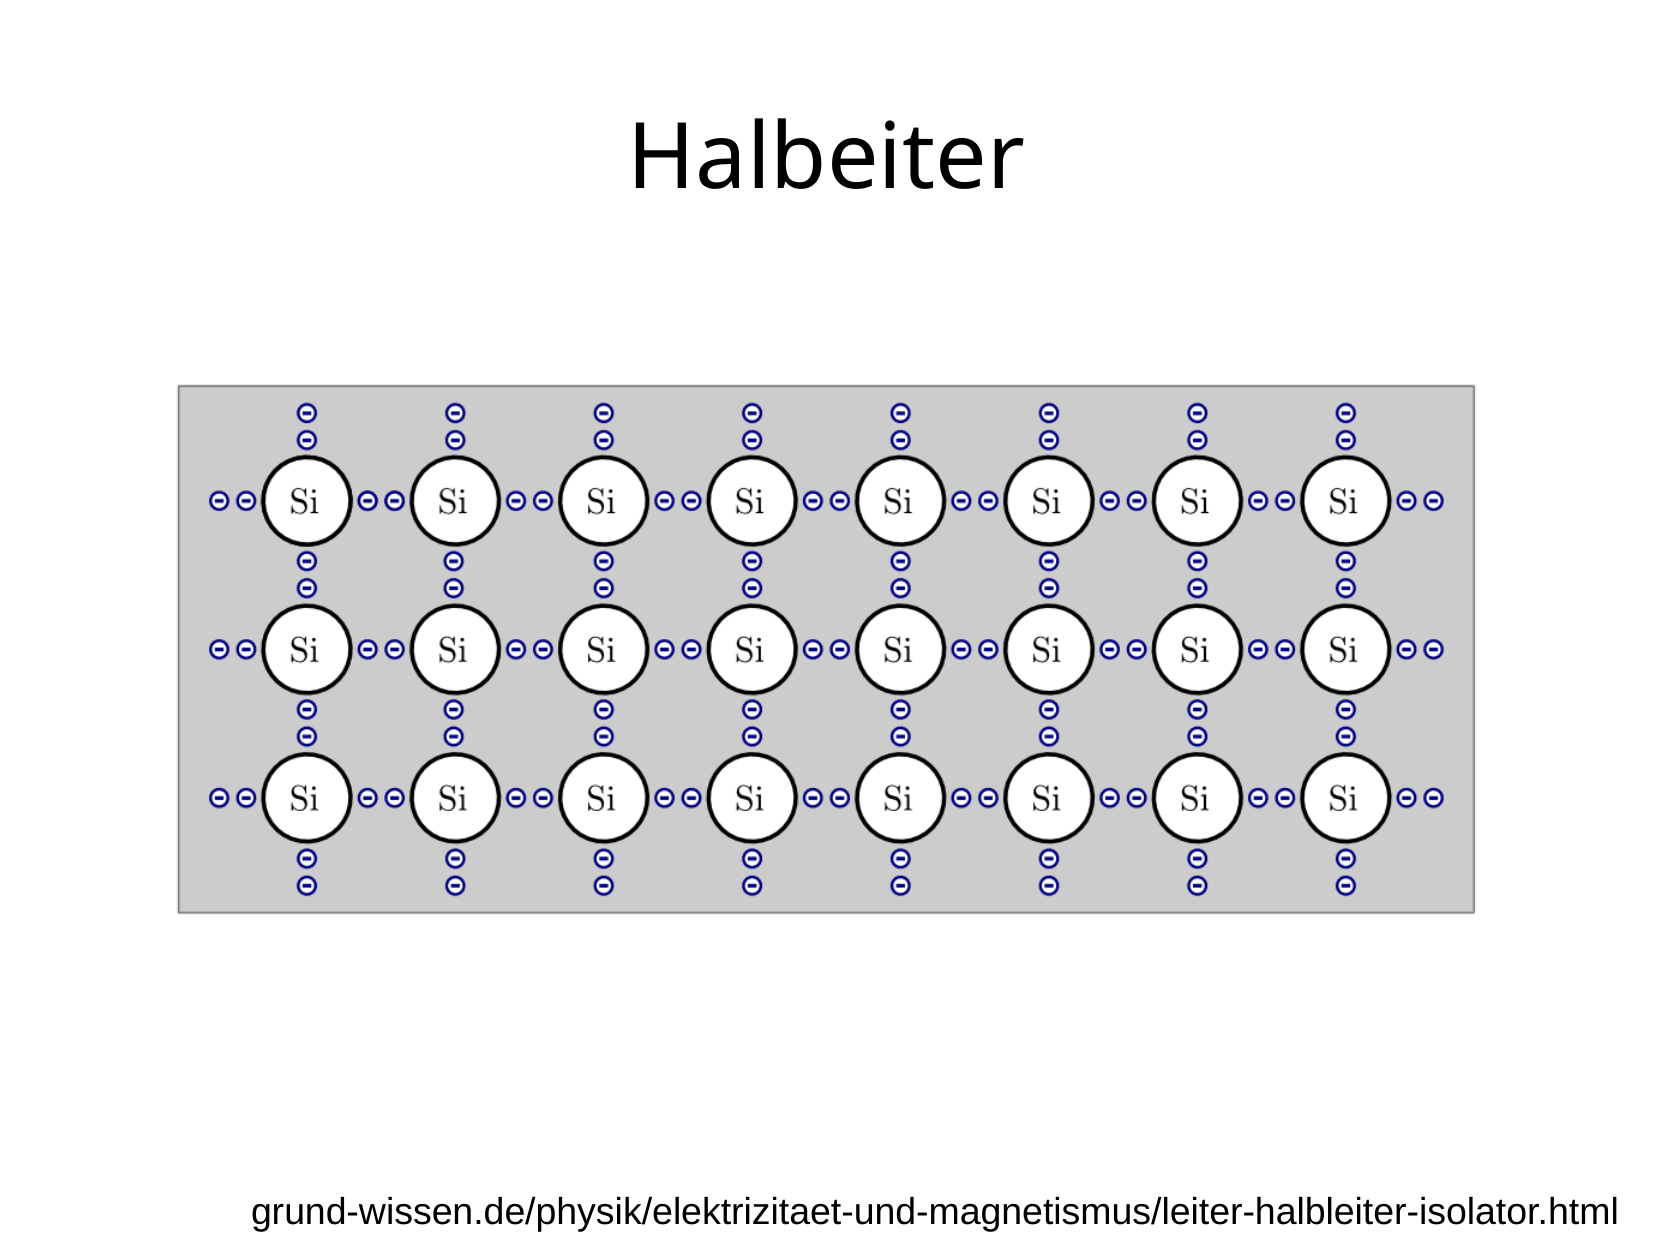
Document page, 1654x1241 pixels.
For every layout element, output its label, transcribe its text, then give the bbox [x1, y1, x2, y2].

title Halbeiter [82, 49, 1571, 257]
picture [82, 320, 1571, 979]
text_box grund-wissen.de/physik/elektrizitaet-und-magnetismus/leiter-halbleiter-isolator.html [236, 1183, 1654, 1241]
